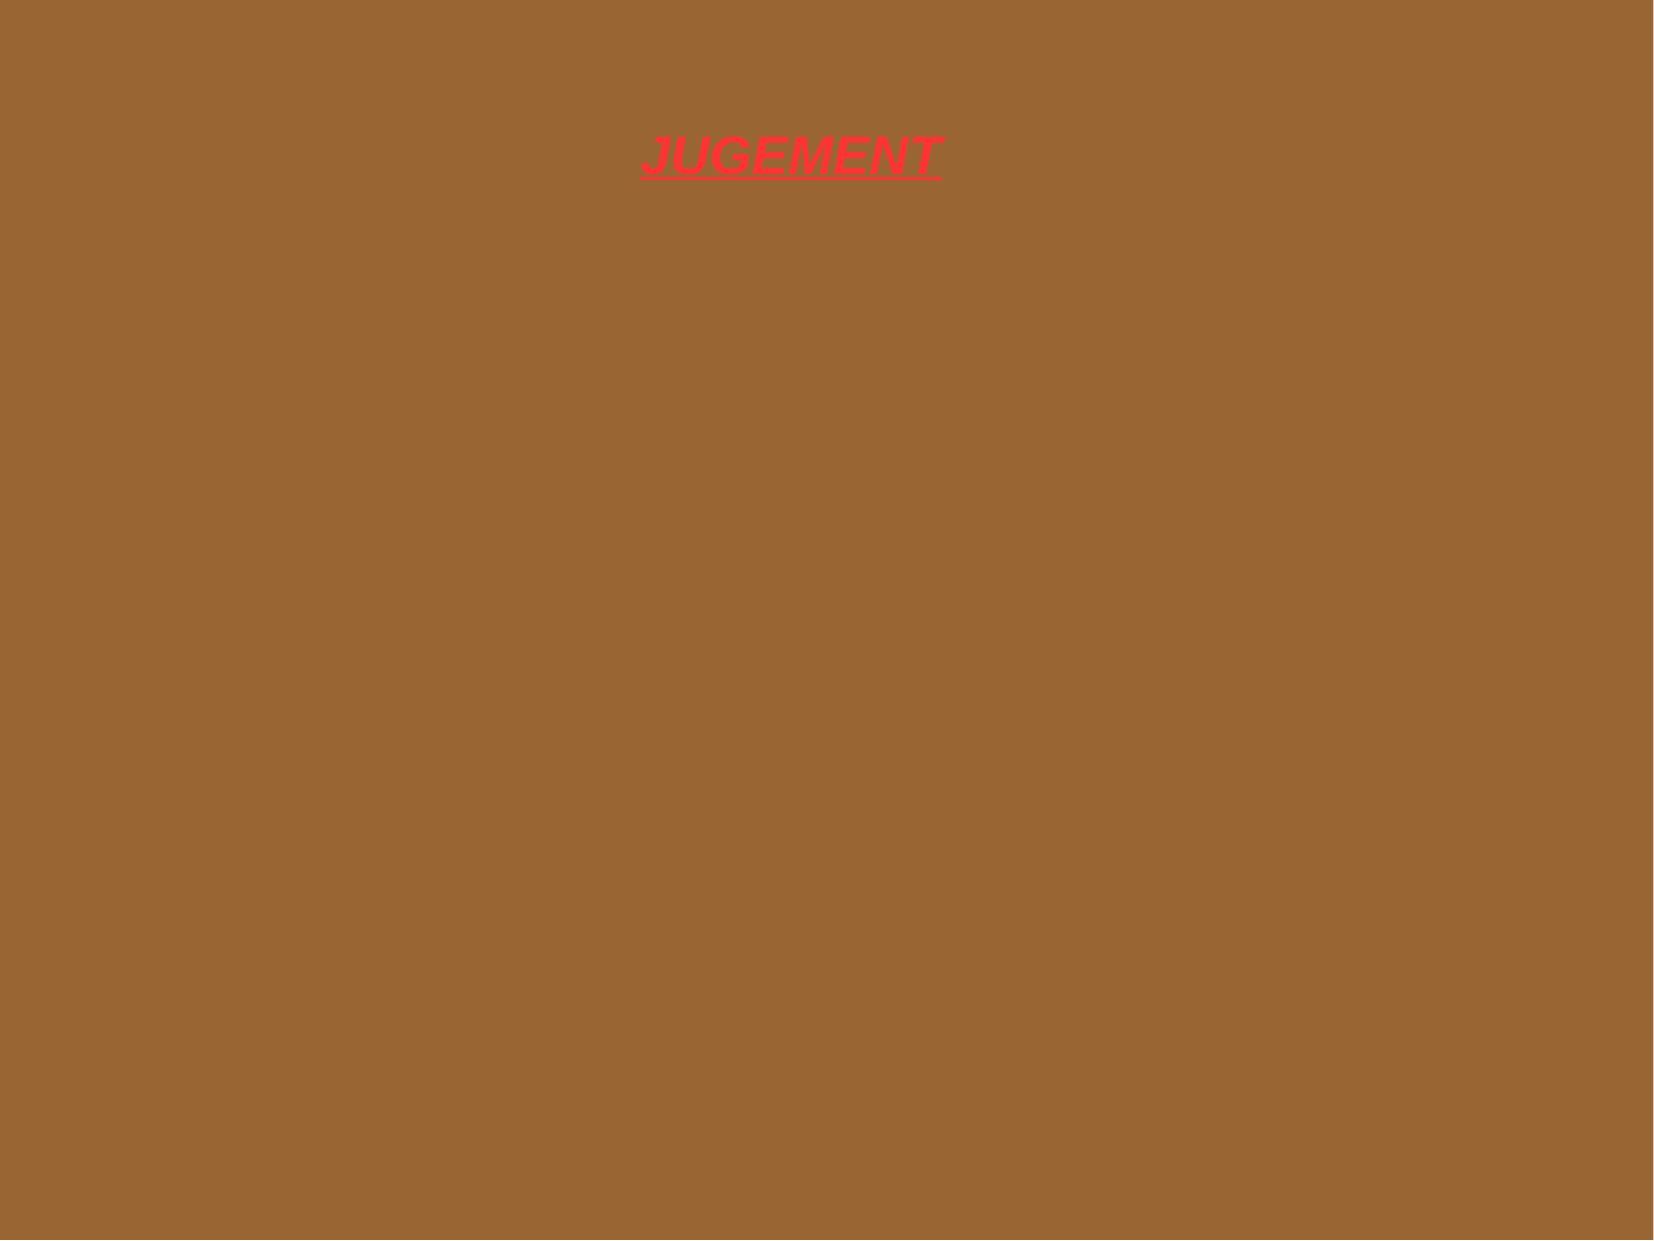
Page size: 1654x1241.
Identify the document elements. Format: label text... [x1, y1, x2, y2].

text_box JUGEMENT [366, 118, 1217, 195]
